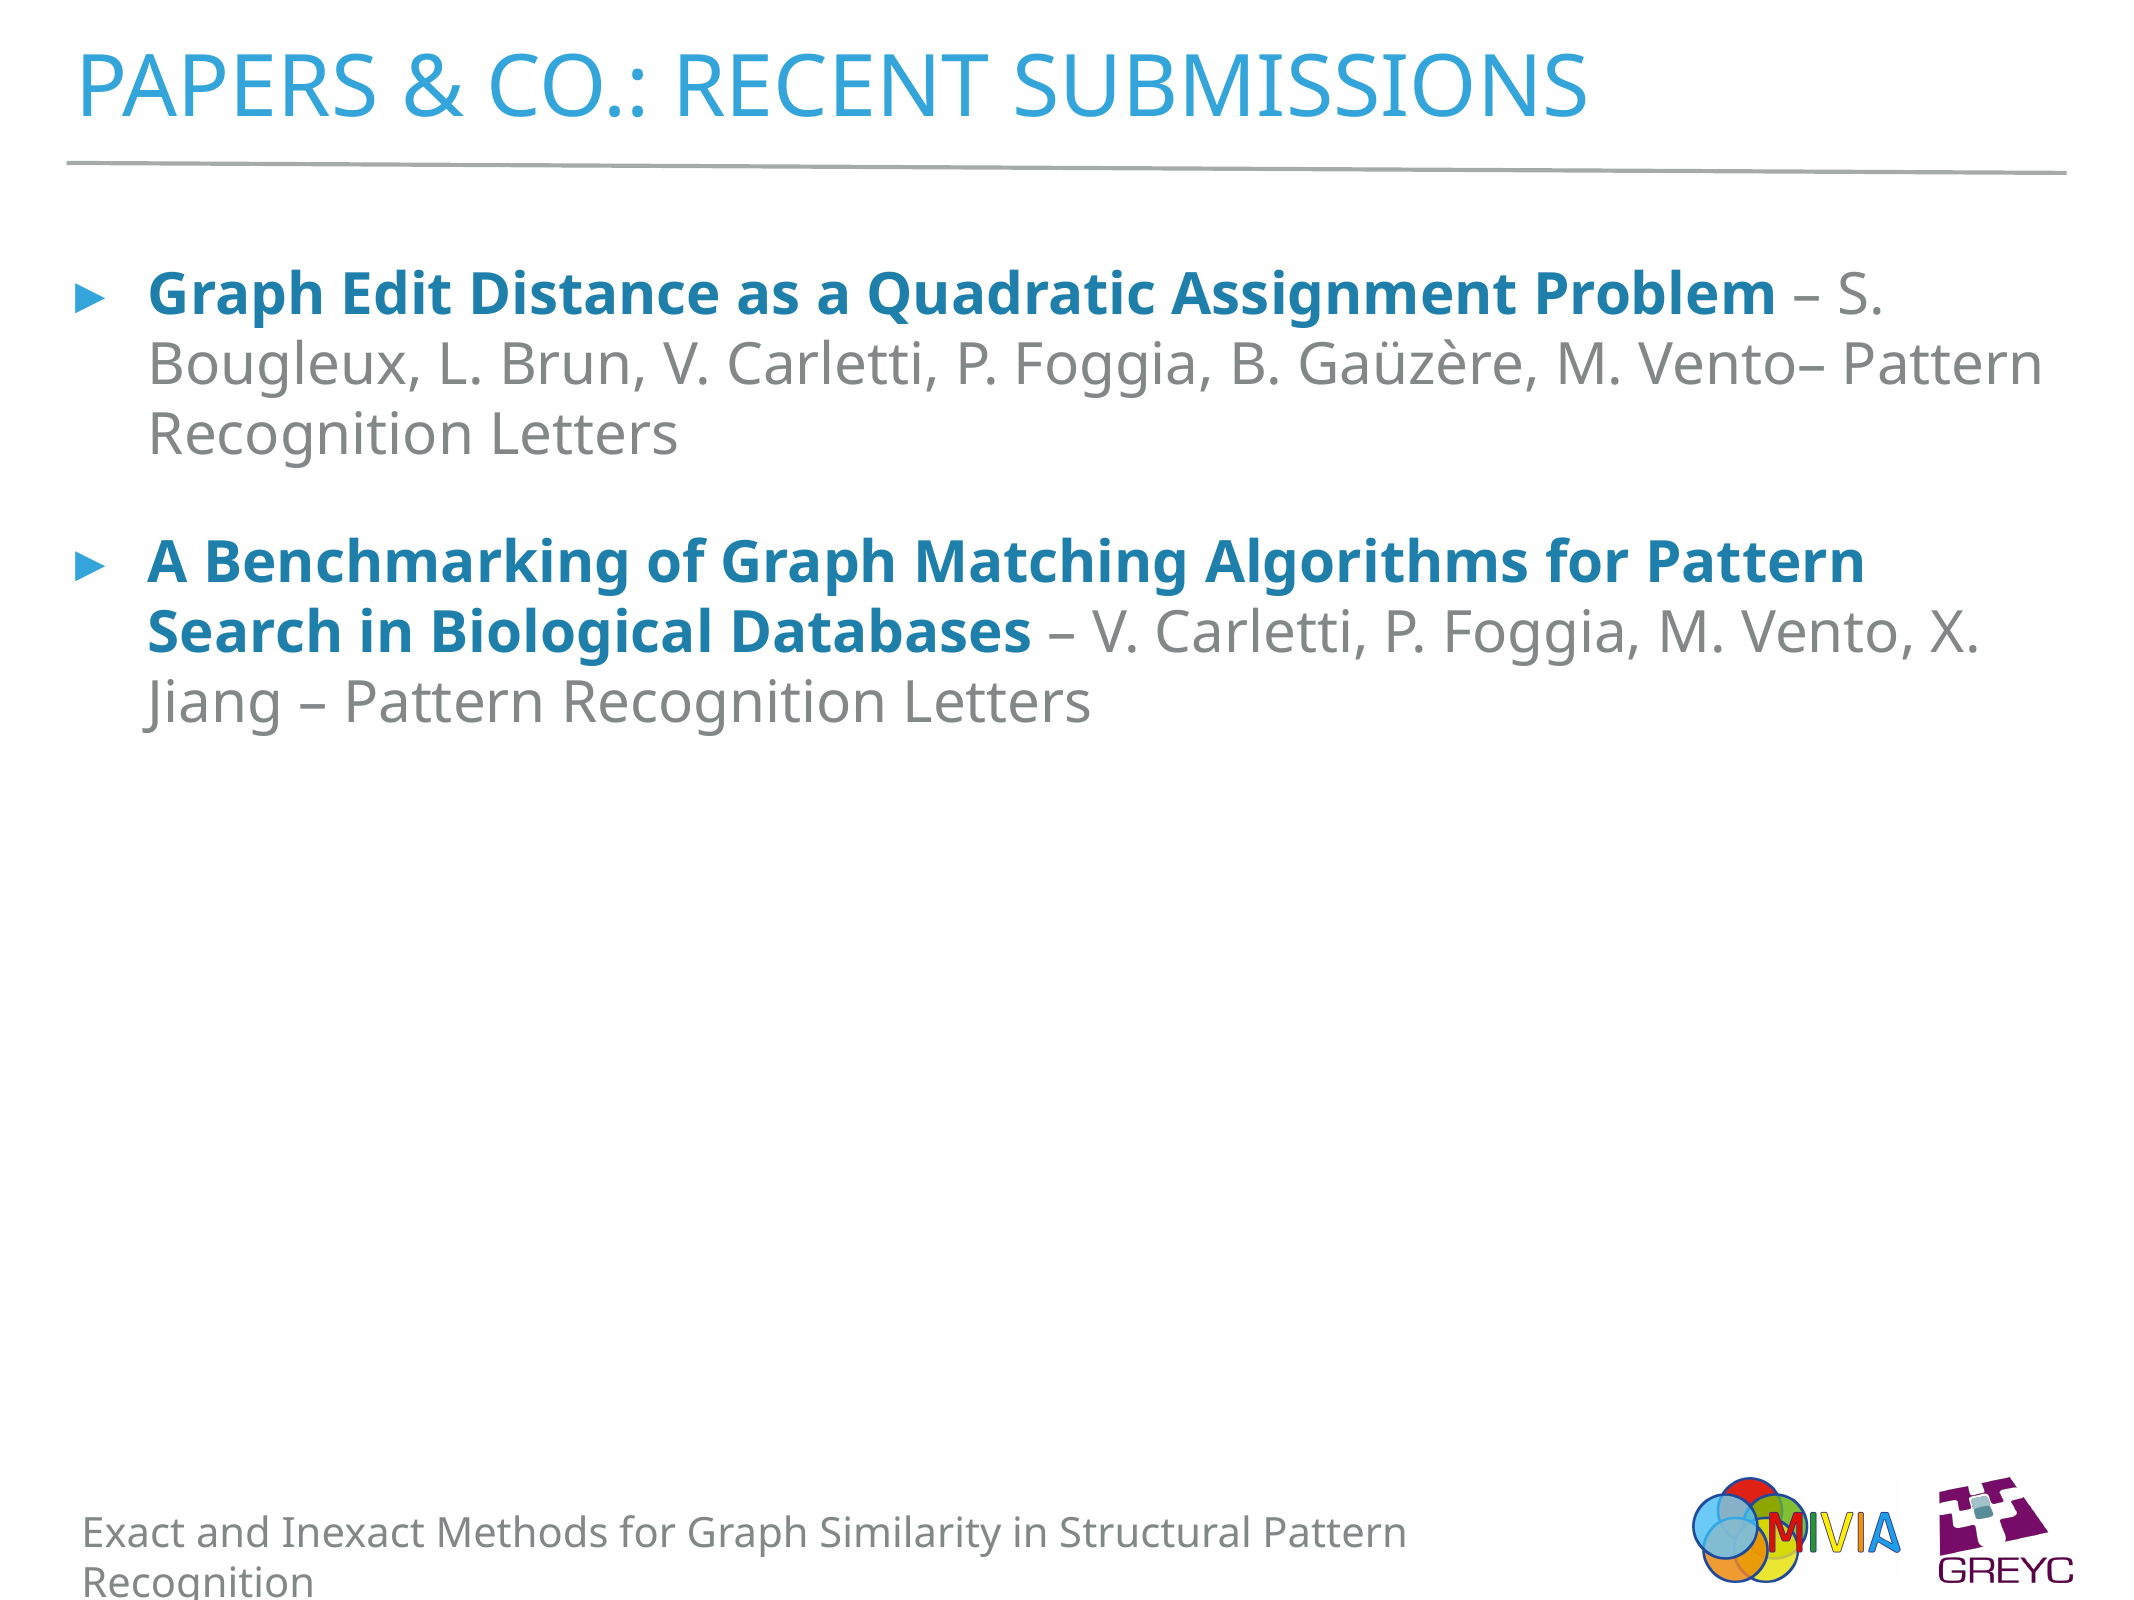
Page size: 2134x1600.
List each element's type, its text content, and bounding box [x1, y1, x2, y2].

picture [1692, 1477, 1902, 1583]
picture [1939, 1477, 2073, 1583]
title Papers & Co.: recent SUBMISSIONs [66, 41, 1662, 161]
list Graph Edit Distance as a Quadratic Assignment Problem – S. Bougleux, L. Brun, V. Carletti, P. Foggia, B. Gaüzère, M. Vento– Pattern Recognition Letters A Benchmarking of Graph Matching Algorithms for Pattern Search in Biological Databases – V. Carletti, P. Foggia, M. Vento, X. Jiang – Pattern Recognition Letters [66, 247, 2081, 1259]
